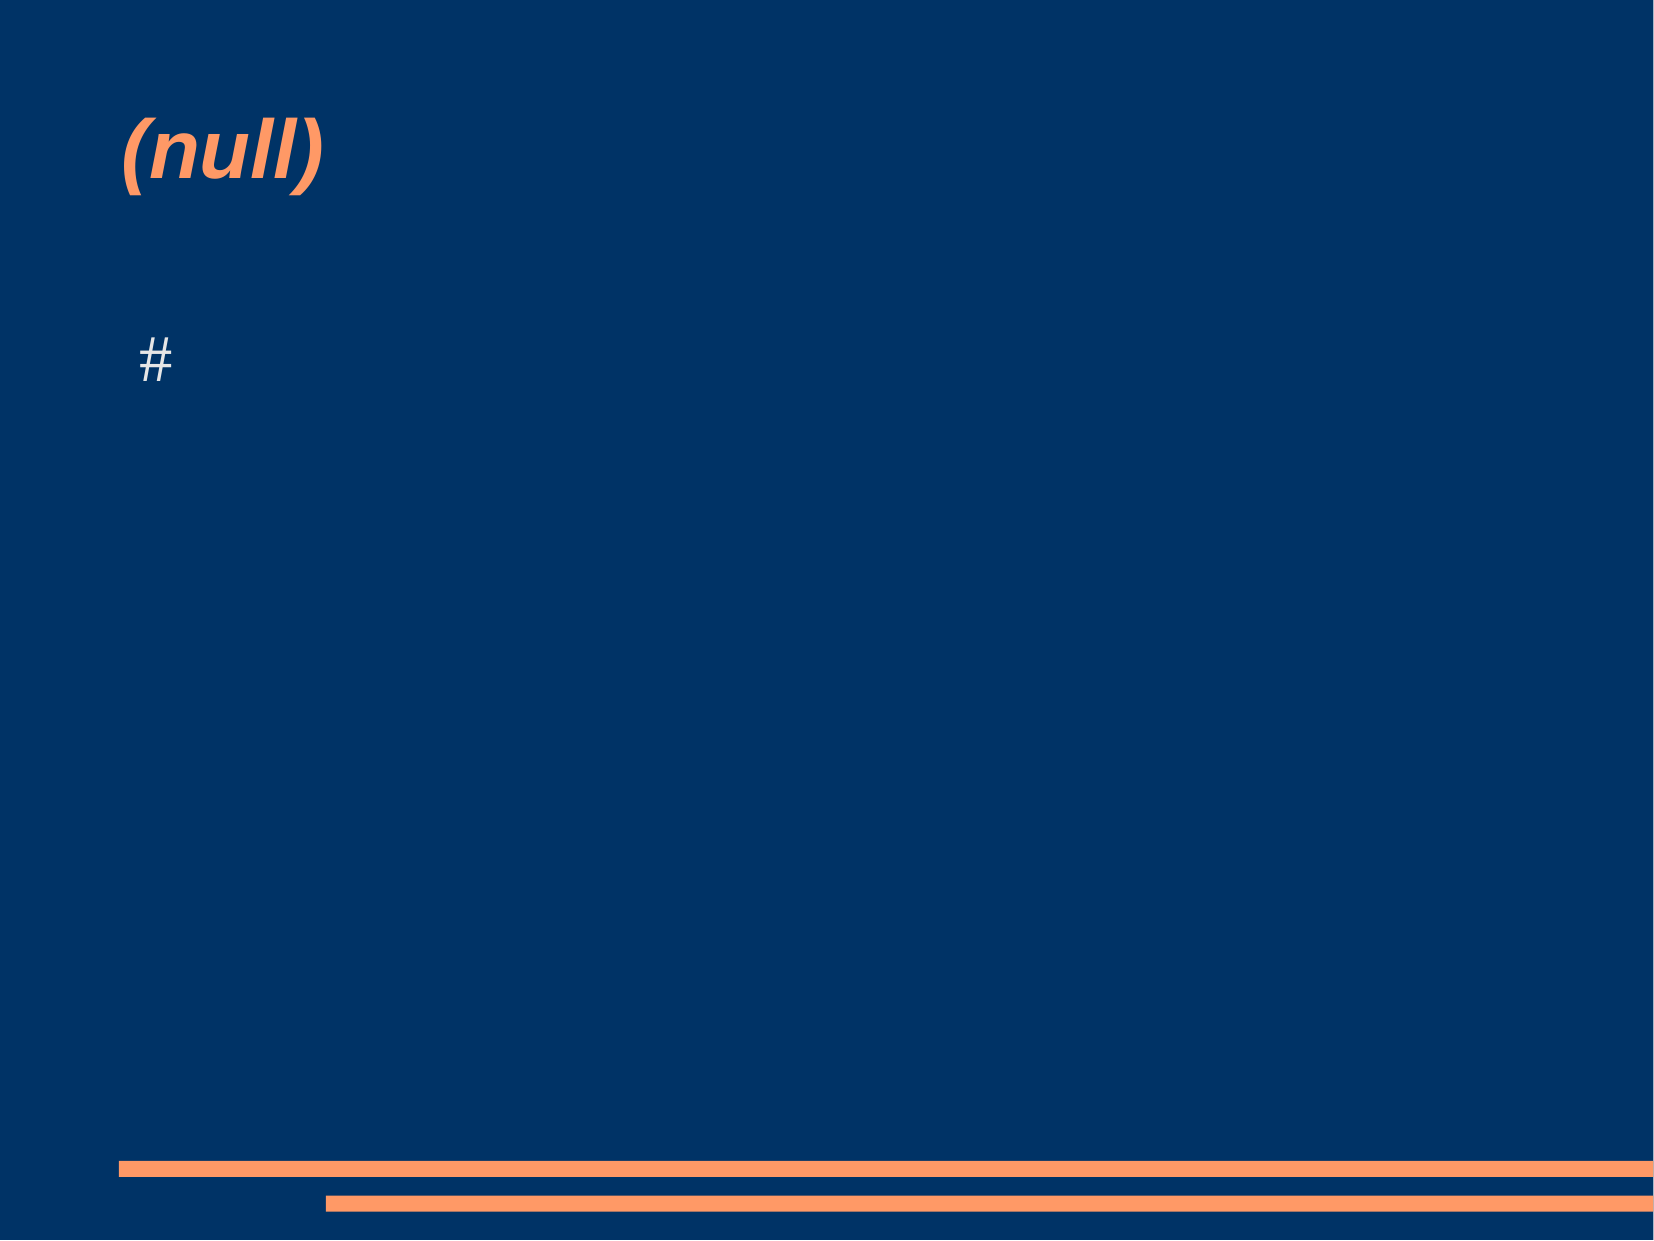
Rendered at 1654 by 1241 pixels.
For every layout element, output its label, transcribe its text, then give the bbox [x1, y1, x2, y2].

list # [121, 322, 1561, 1118]
title (null) [121, 53, 1534, 247]
